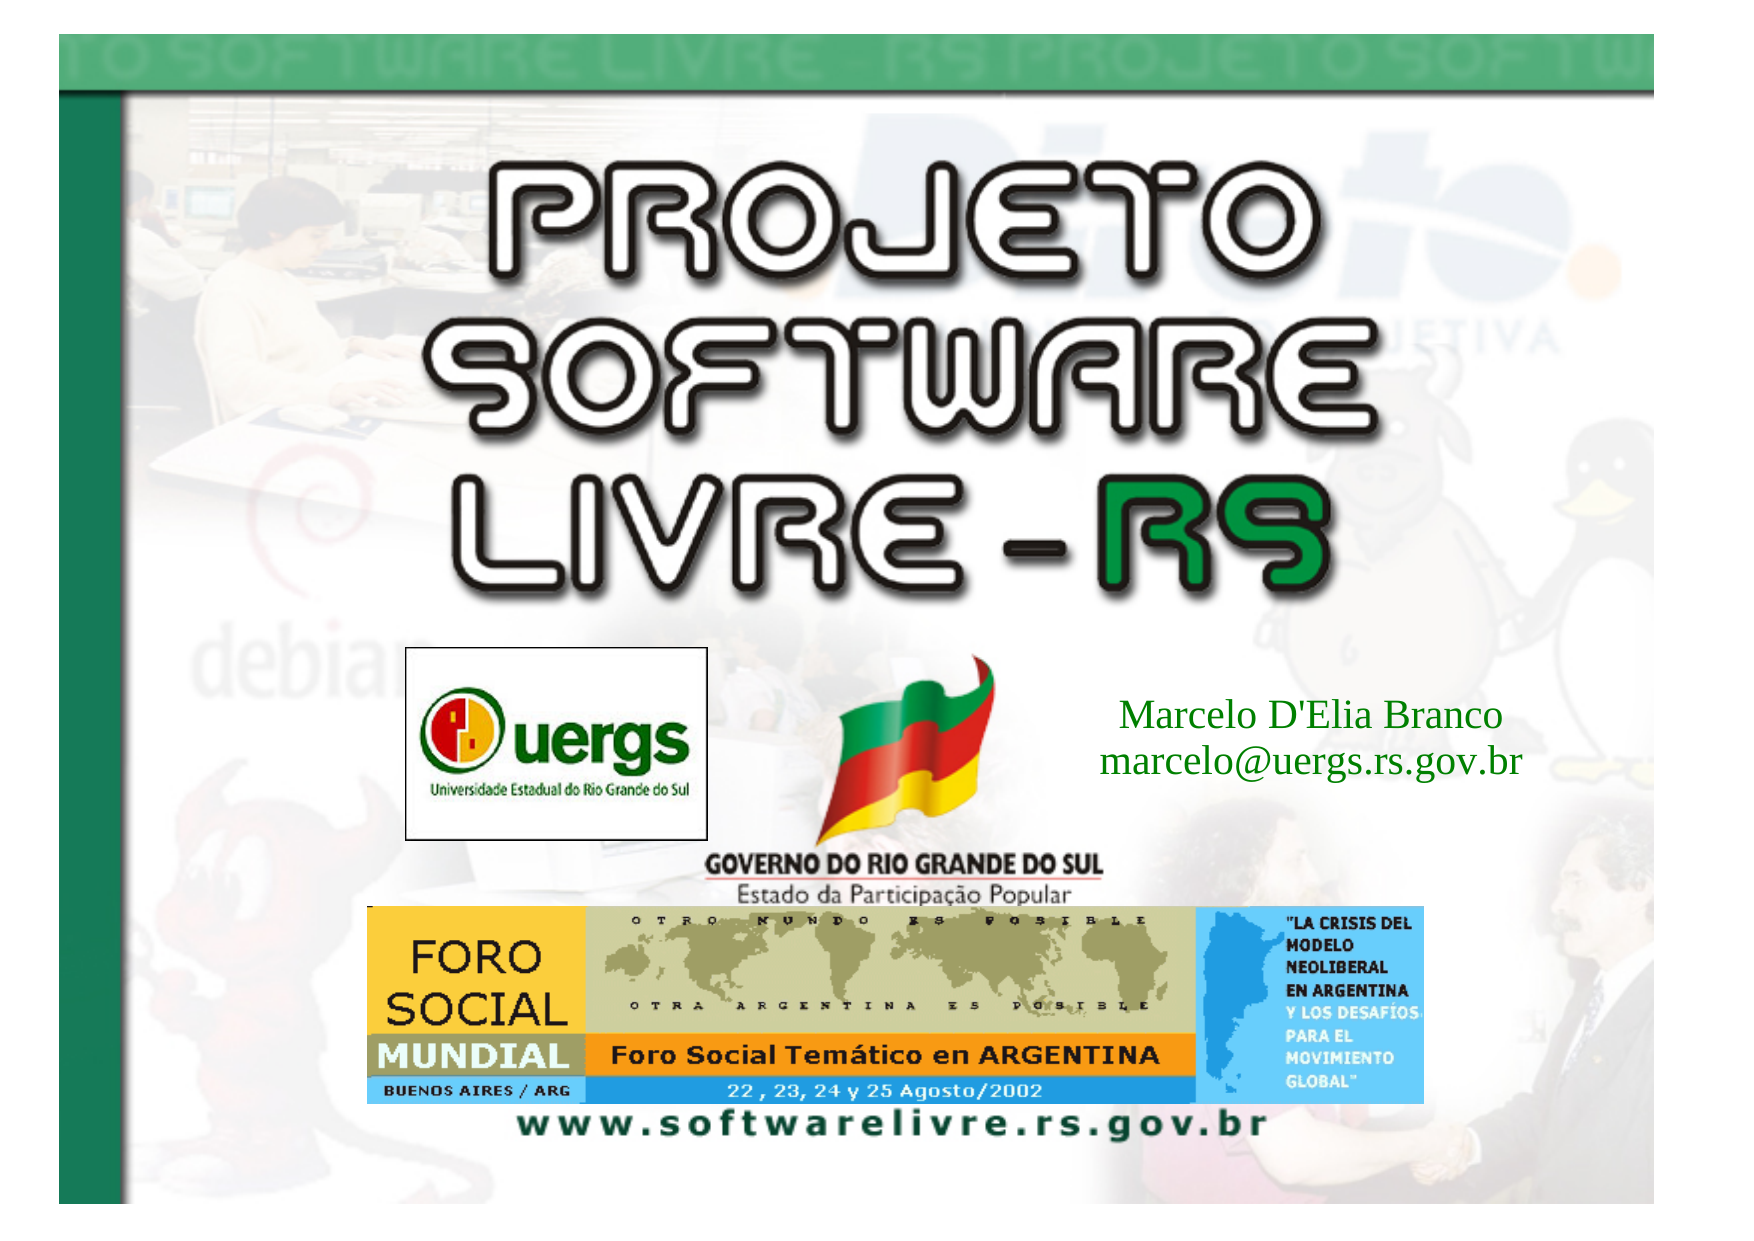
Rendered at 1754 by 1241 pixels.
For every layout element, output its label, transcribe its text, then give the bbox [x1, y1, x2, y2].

picture [59, 34, 1654, 1204]
text_box Marcelo D'Elia Branco marcelo@uergs.rs.gov.br [1099, 690, 1524, 784]
